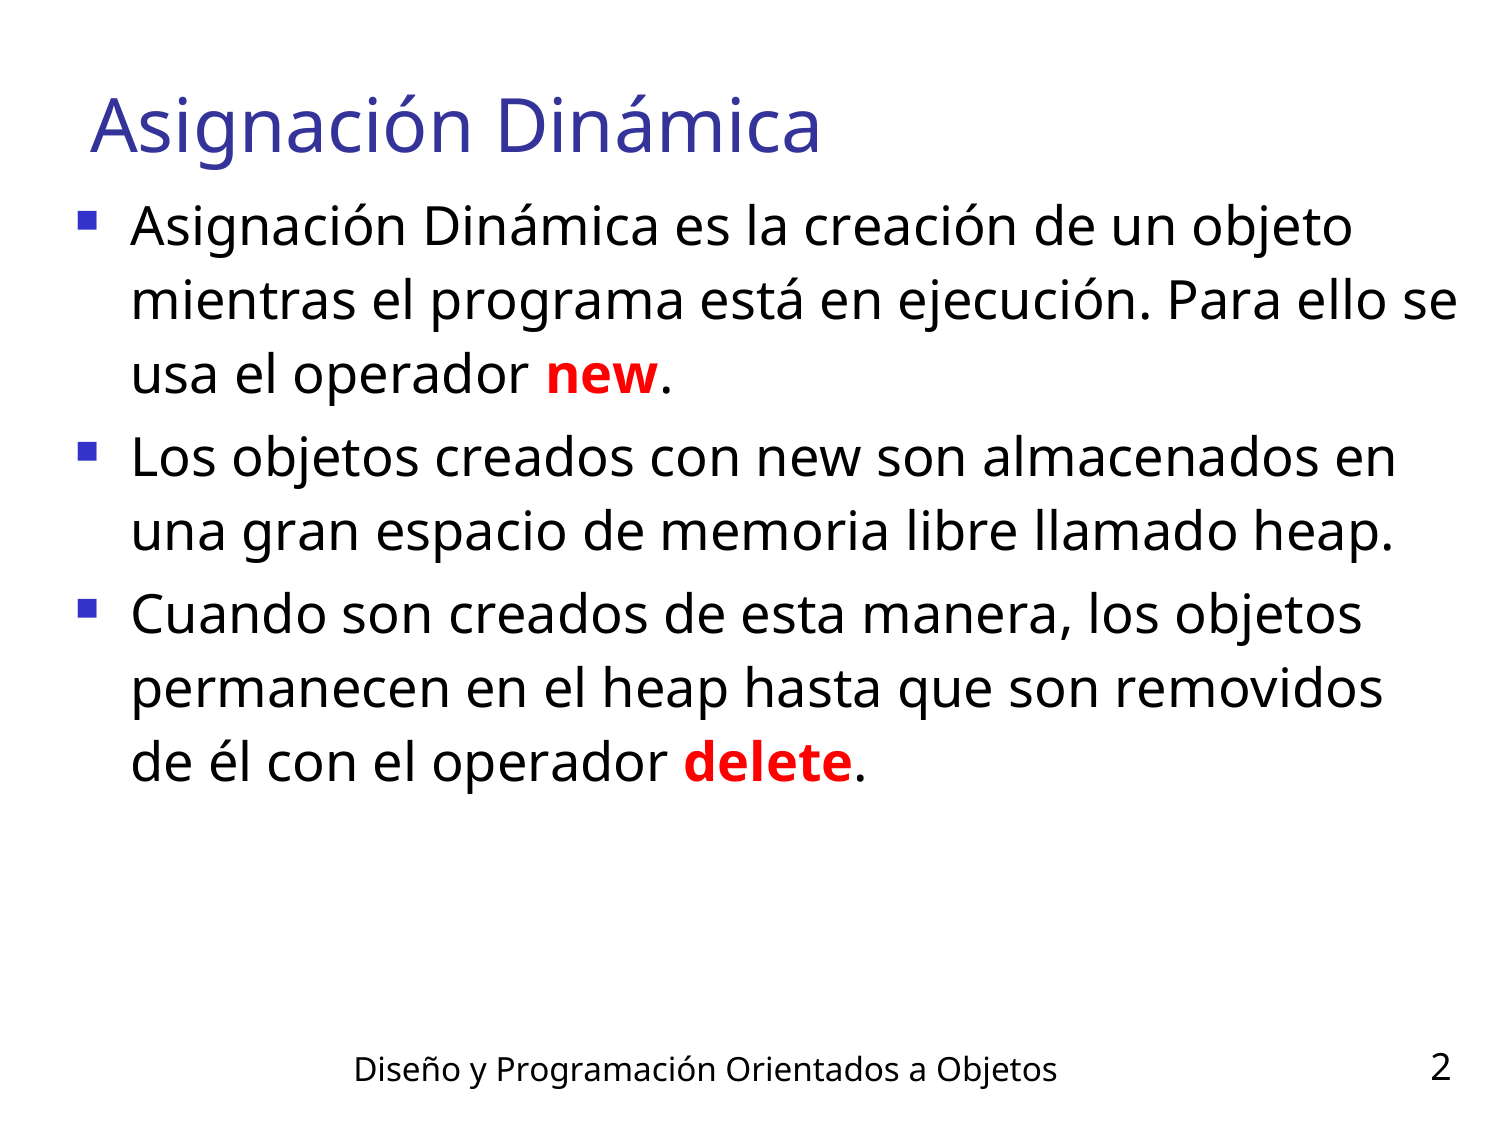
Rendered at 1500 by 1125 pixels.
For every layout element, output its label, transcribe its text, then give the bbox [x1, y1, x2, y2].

title Asignación Dinámica [75, 4, 1466, 182]
list Asignación Dinámica es la creación de un objeto mientras el programa está en ejecución. Para ello se usa el operador new. Los objetos creados con new son almacenados en una gran espacio de memoria libre llamado heap. Cuando son creados de esta manera, los objetos permanecen en el heap hasta que son removidos de él con el operador delete. [75, 187, 1462, 993]
